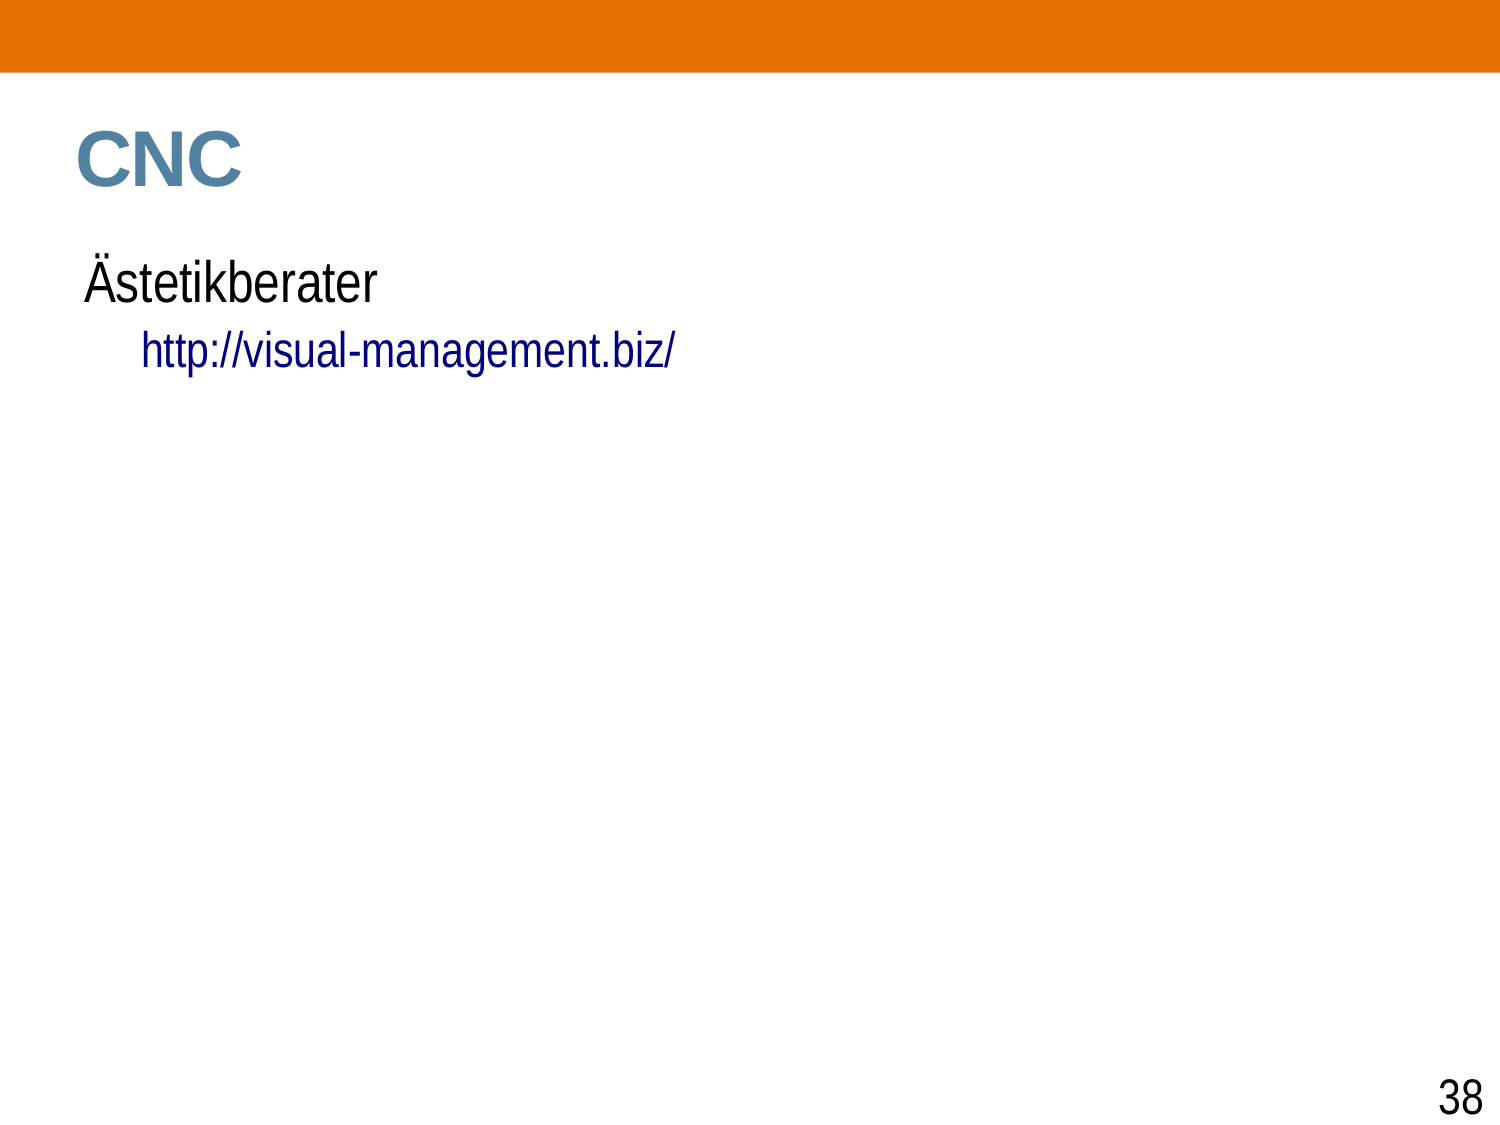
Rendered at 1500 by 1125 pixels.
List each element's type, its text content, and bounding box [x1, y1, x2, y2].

title CNC [75, 122, 1438, 228]
picture [0, 0, 1500, 75]
list Ästetikberater http://visual-management.biz/ [64, 257, 1402, 1017]
